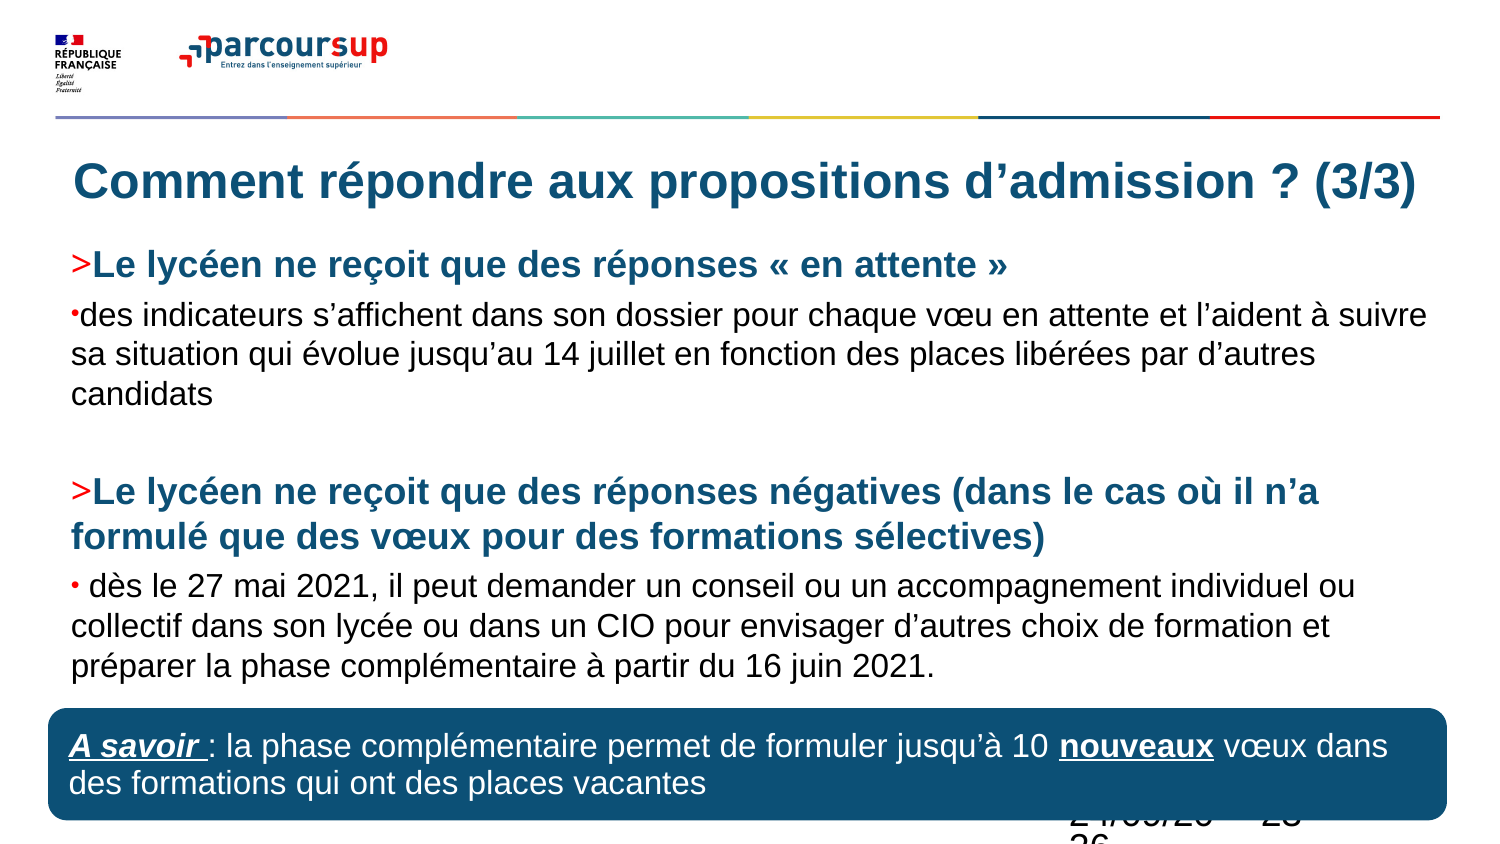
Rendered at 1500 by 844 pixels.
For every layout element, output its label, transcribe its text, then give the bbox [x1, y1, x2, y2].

text_box A savoir : la phase complémentaire permet de formuler jusqu’à 10 nouveaux vœux dans des formations qui ont des places vacantes [48, 708, 1447, 821]
title Comment répondre aux propositions d’admission ? (3/3) [59, 147, 1500, 221]
list Le lycéen ne reçoit que des réponses « en attente » des indicateurs s’affichent dans son dossier pour chaque vœu en attente et l’aident à suivre sa situation qui évolue jusqu’au 14 juillet en fonction des places libérées par d’autres candidats Le lycéen ne reçoit que des réponses négatives (dans le cas où il n’a formulé que des vœux pour des formations sélectives) dès le 27 mai 2021, il peut demander un conseil ou un accompagnement individuel ou collectif dans son lycée ou dans un CIO pour envisager d’autres choix de formation et préparer la phase complémentaire à partir du 16 juin 2021. [56, 232, 1471, 785]
text_box [1246, 819, 1438, 844]
text_box 2021/1/23 [1054, 821, 1246, 844]
